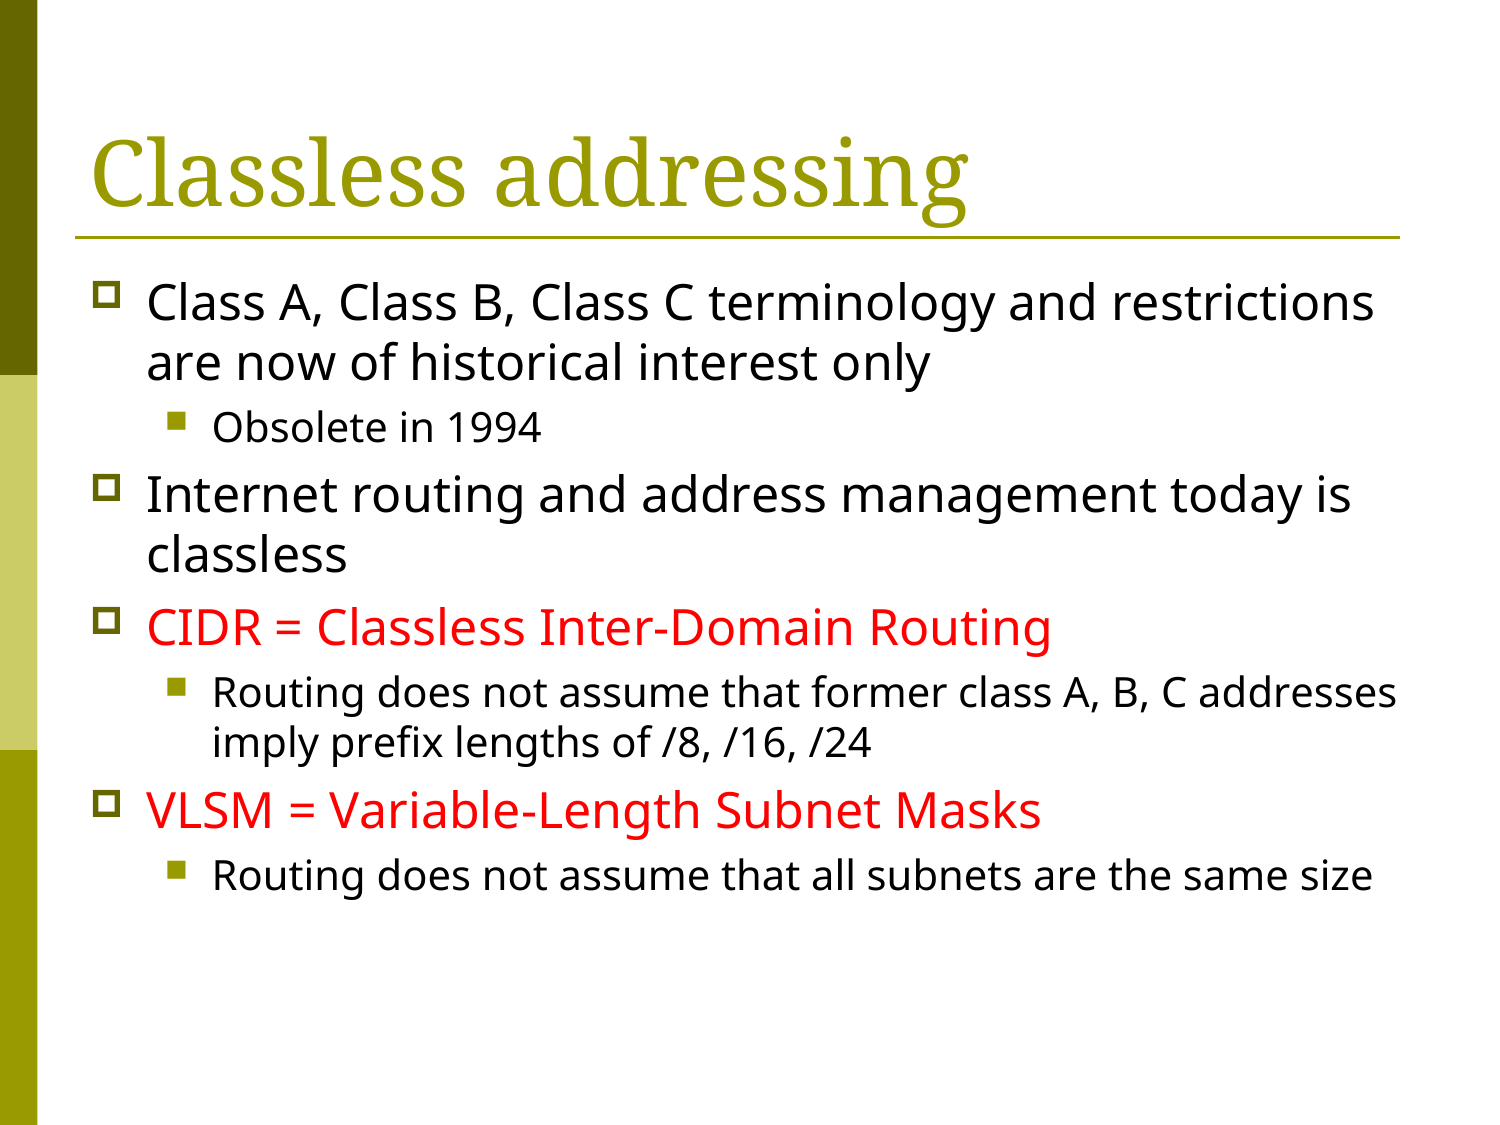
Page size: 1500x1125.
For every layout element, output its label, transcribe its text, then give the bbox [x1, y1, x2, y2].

list Class A, Class B, Class C terminology and restrictions are now of historical interest only Obsolete in 1994 Internet routing and address management today is classless CIDR = Classless Inter-Domain Routing Routing does not assume that former class A, B, C addresses imply prefix lengths of /8, /16, /24 VLSM = Variable-Length Subnet Masks Routing does not assume that all subnets are the same size [75, 262, 1426, 1006]
title Classless addressing [75, 45, 1426, 233]
